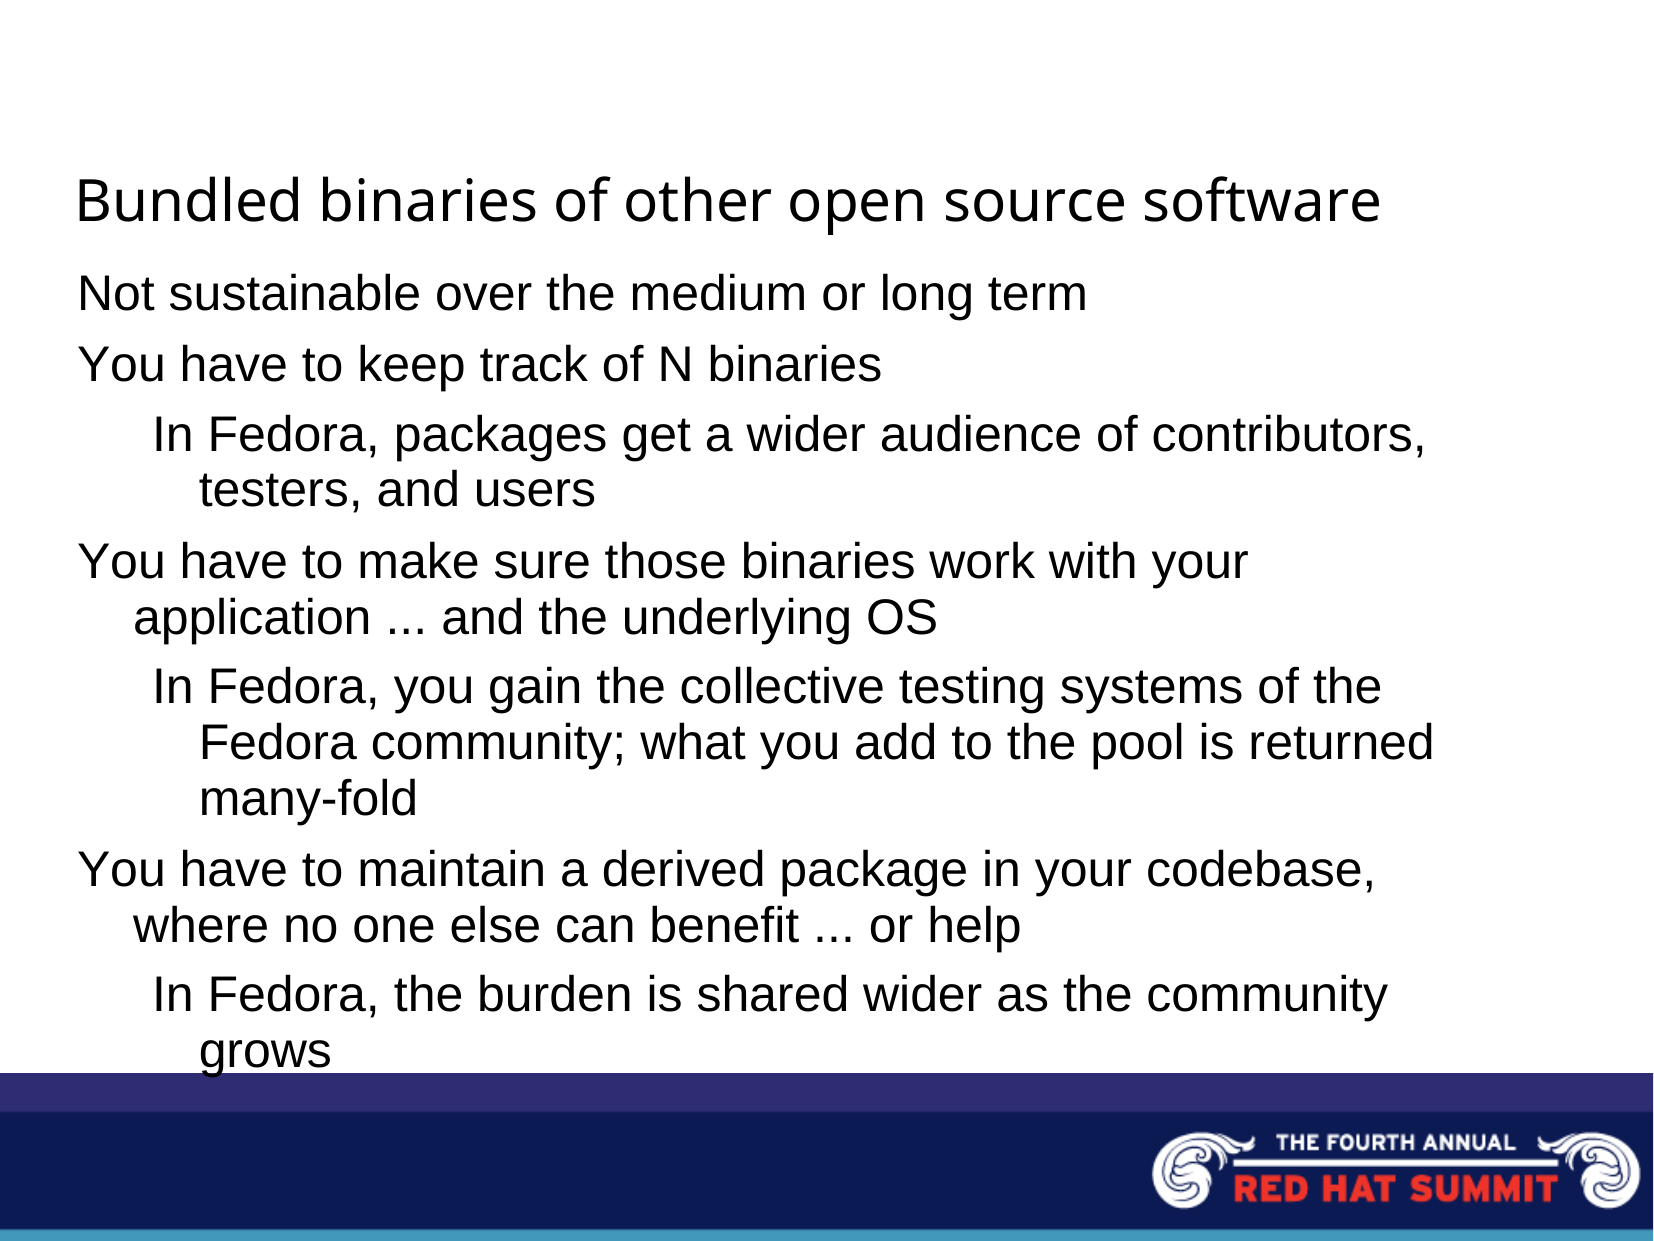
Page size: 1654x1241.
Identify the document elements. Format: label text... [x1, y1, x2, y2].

title Bundled binaries of other open source software [74, 140, 1506, 259]
picture [0, 1073, 1654, 1241]
list Not sustainable over the medium or long term You have to keep track of N binaries In Fedora, packages get a wider audience of contributors, testers, and users You have to make sure those binaries work with your application ... and the underlying OS In Fedora, you gain the collective testing systems of the Fedora community; what you add to the pool is returned many-fold You have to maintain a derived package in your codebase, where no one else can benefit ... or help In Fedora, the burden is shared wider as the community grows [77, 264, 1500, 1174]
